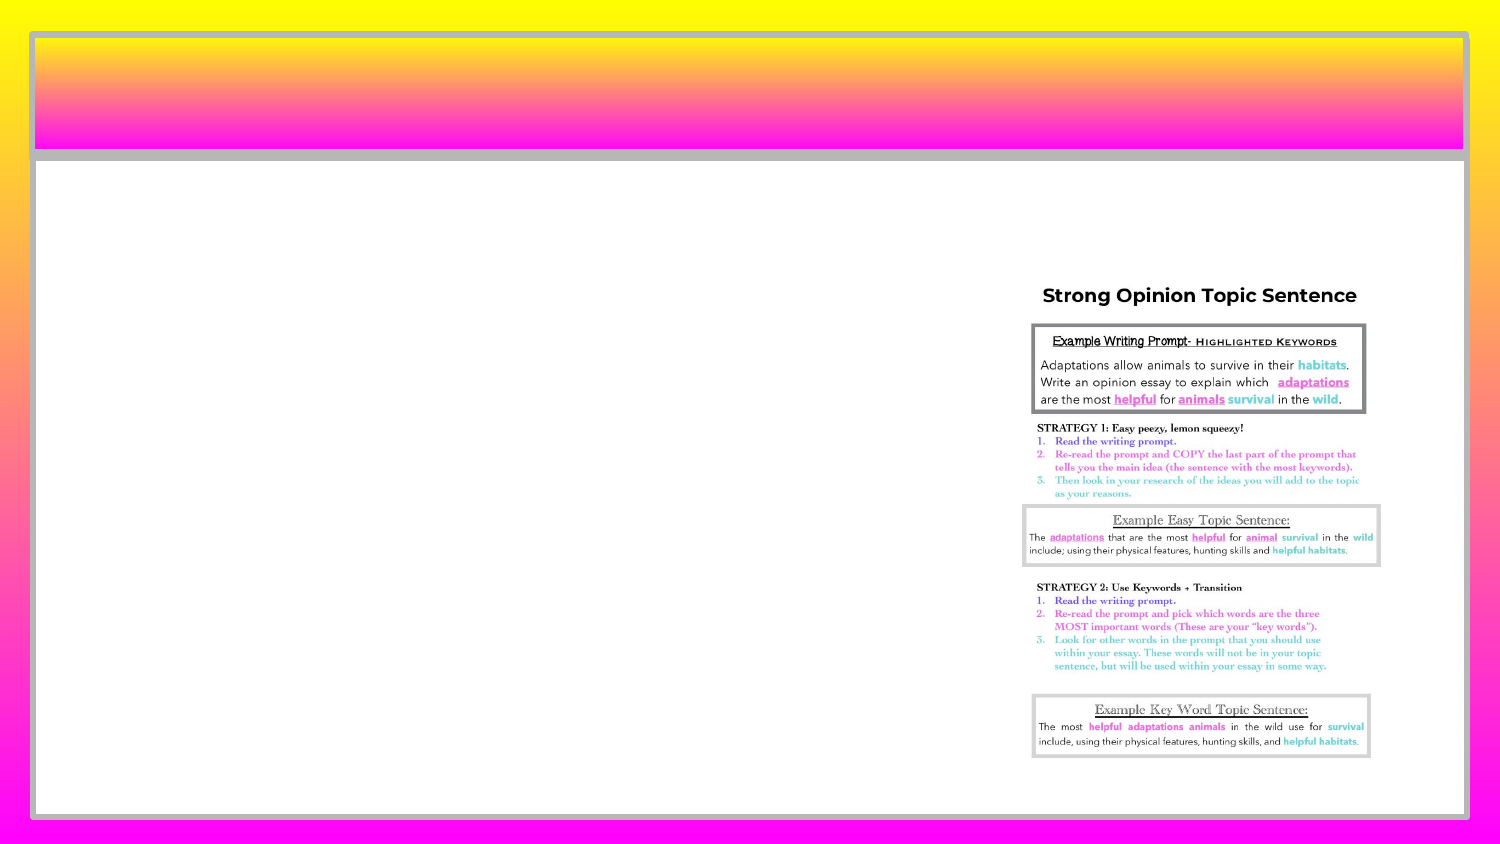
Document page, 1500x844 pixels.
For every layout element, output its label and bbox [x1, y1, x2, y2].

text_box [32, 34, 1467, 817]
picture [983, 252, 1419, 793]
